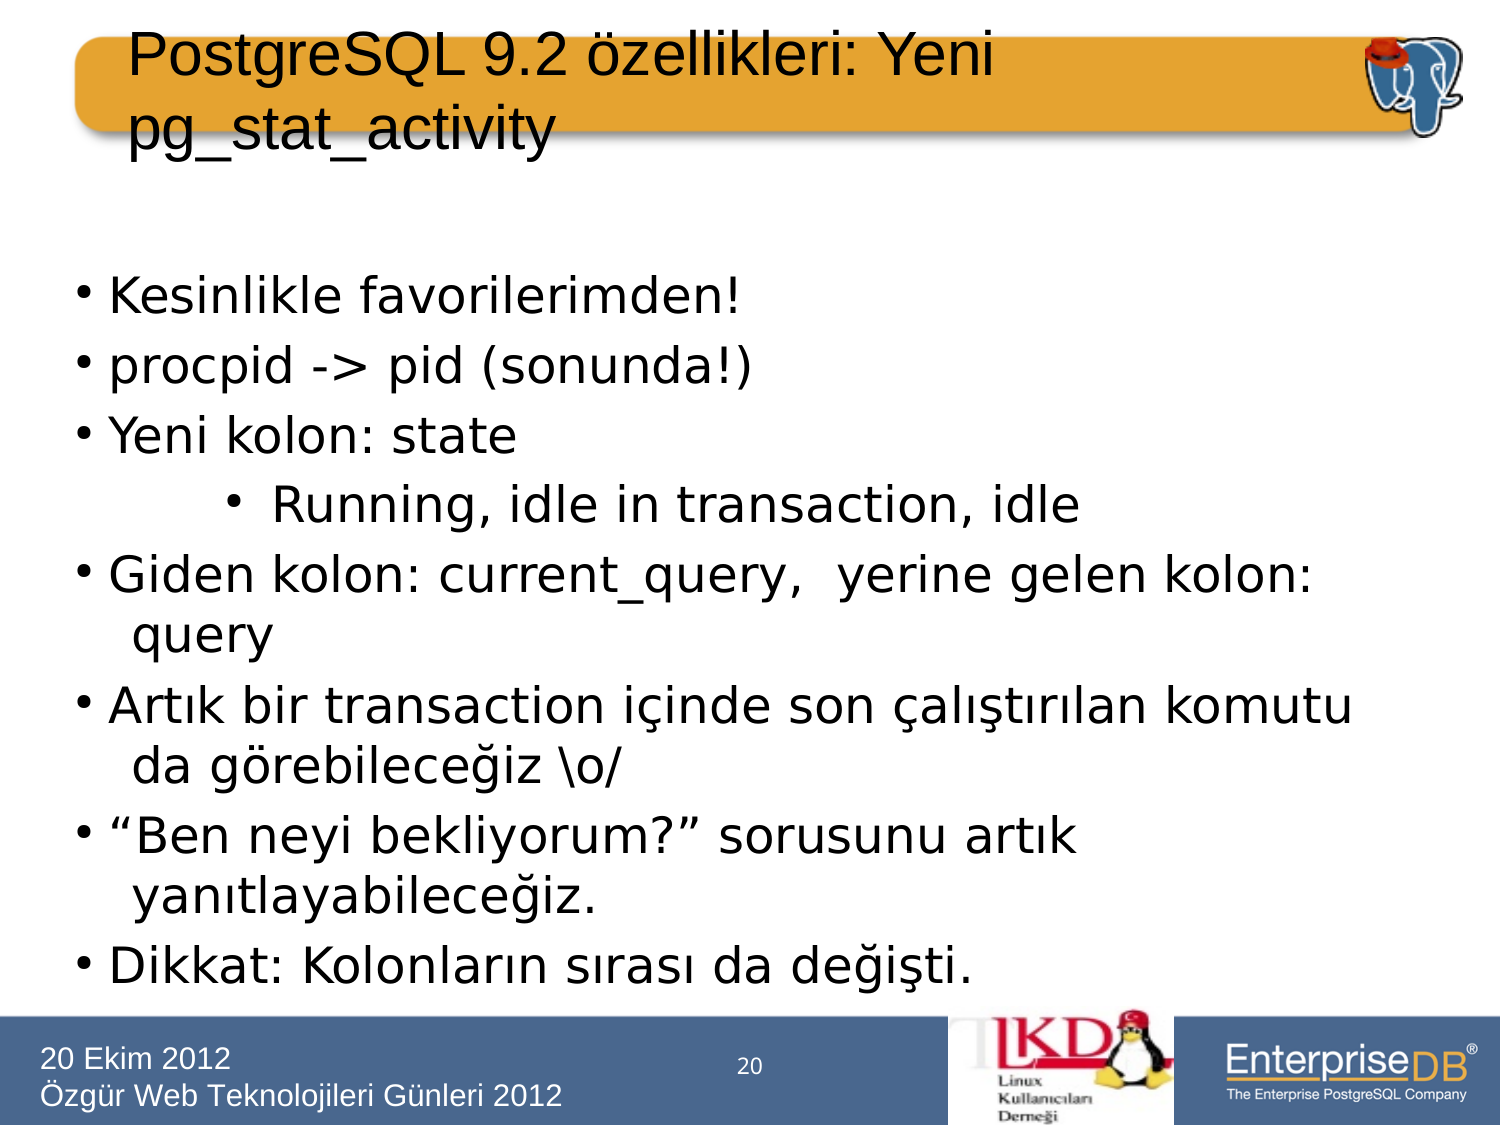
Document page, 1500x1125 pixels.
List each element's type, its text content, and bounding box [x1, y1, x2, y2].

picture [0, 0, 1500, 1125]
list Kesinlikle favorilerimden! procpid -> pid (sonunda!) Yeni kolon: state Running, idle in transaction, idle Giden kolon: current_query, yerine gelen kolon: query Artık bir transaction içinde son çalıştırılan komutu da görebileceğiz \o/ “Ben neyi bekliyorum?” sorusunu artık yanıtlayabileceğiz. Dikkat: Kolonların sırası da değişti. [75, 263, 1425, 1065]
title PostgreSQL 9.2 özellikleri: Yeni pg_stat_activity [112, 4, 1388, 171]
